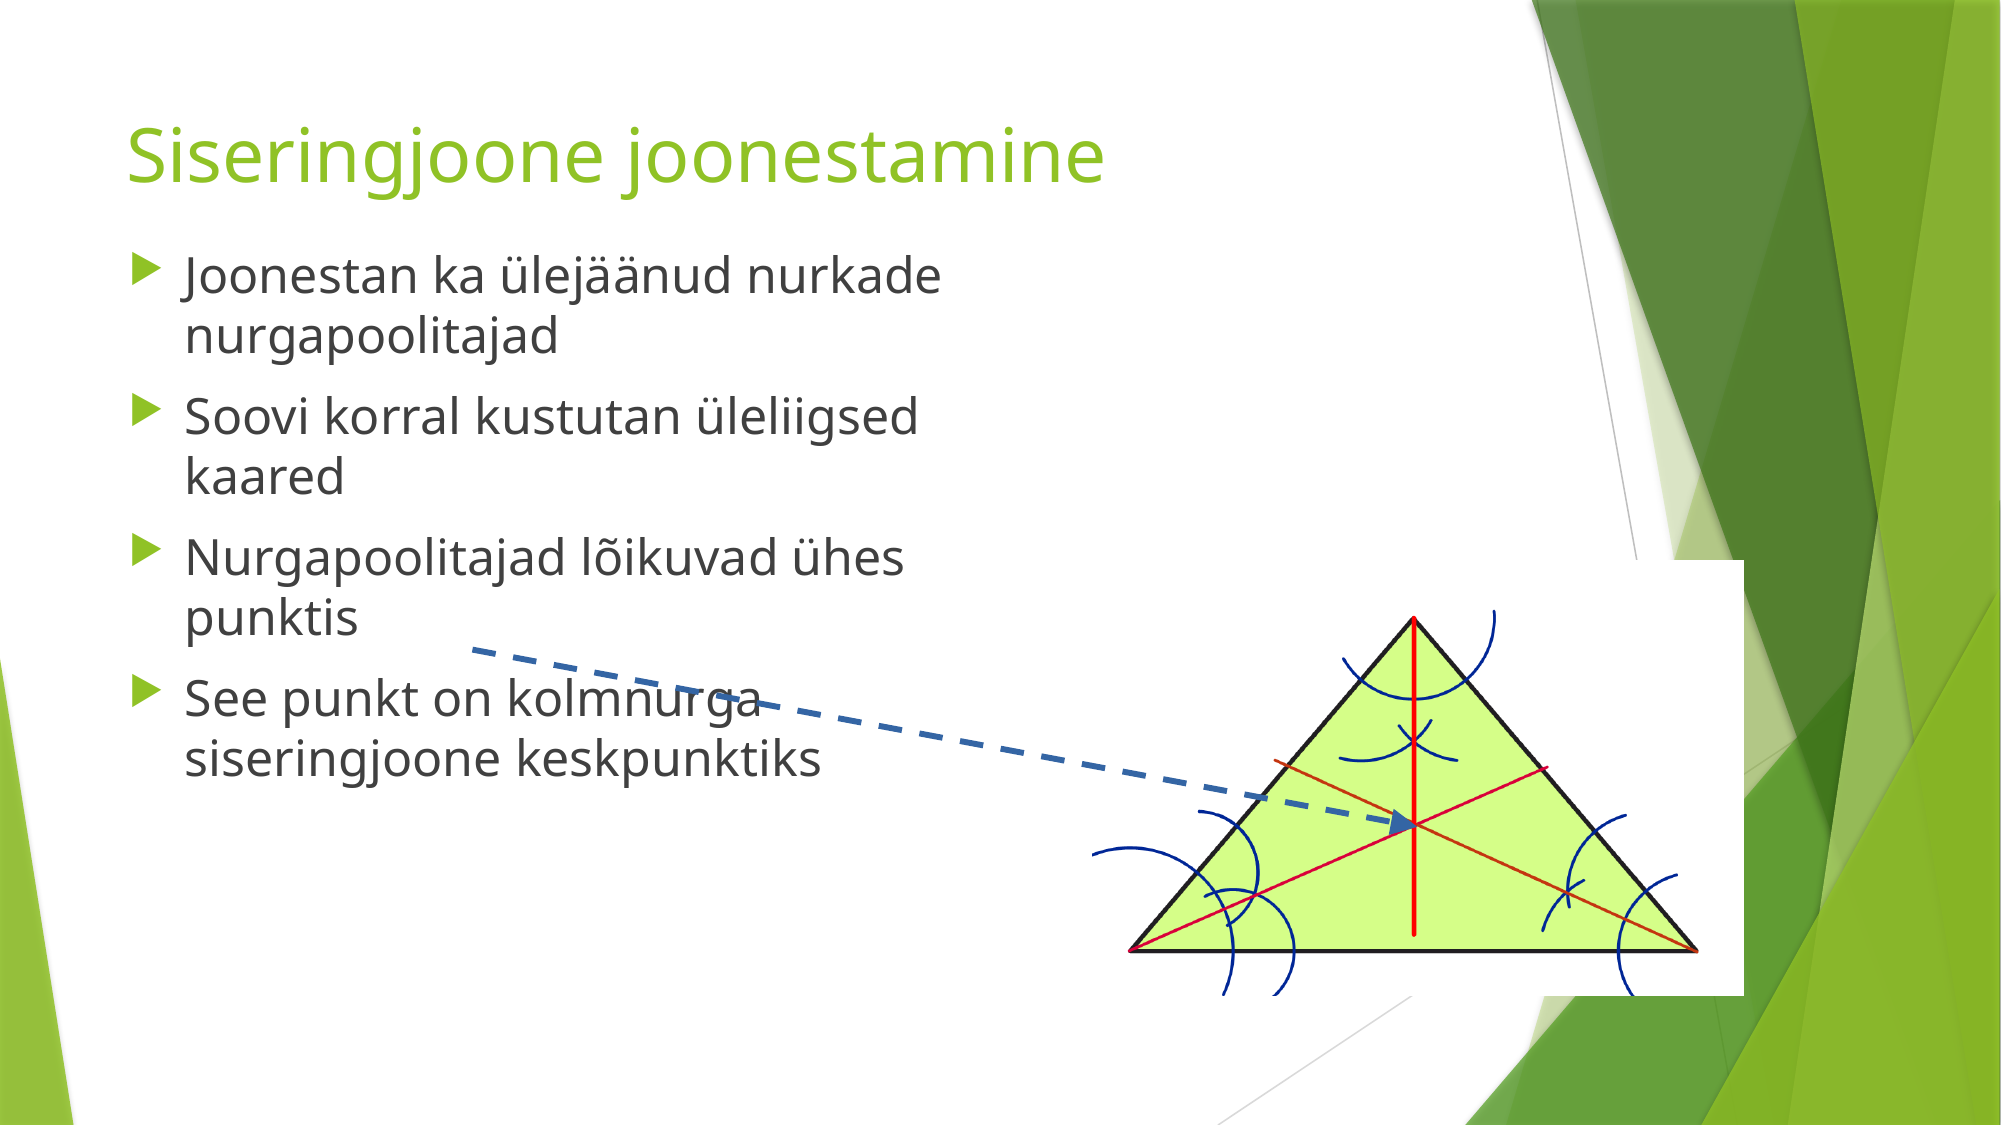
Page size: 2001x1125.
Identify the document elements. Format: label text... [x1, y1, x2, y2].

title Siseringjoone joonestamine [111, 99, 1522, 317]
picture [1092, 560, 1744, 996]
list Joonestan ka ülejäänud nurkade nurgapoolitajad Soovi korral kustutan üleliigsed kaared Nurgapoolitajad lõikuvad ühes punktis See punkt on kolmnurga siseringjoone keskpunktiks [113, 236, 1093, 1063]
